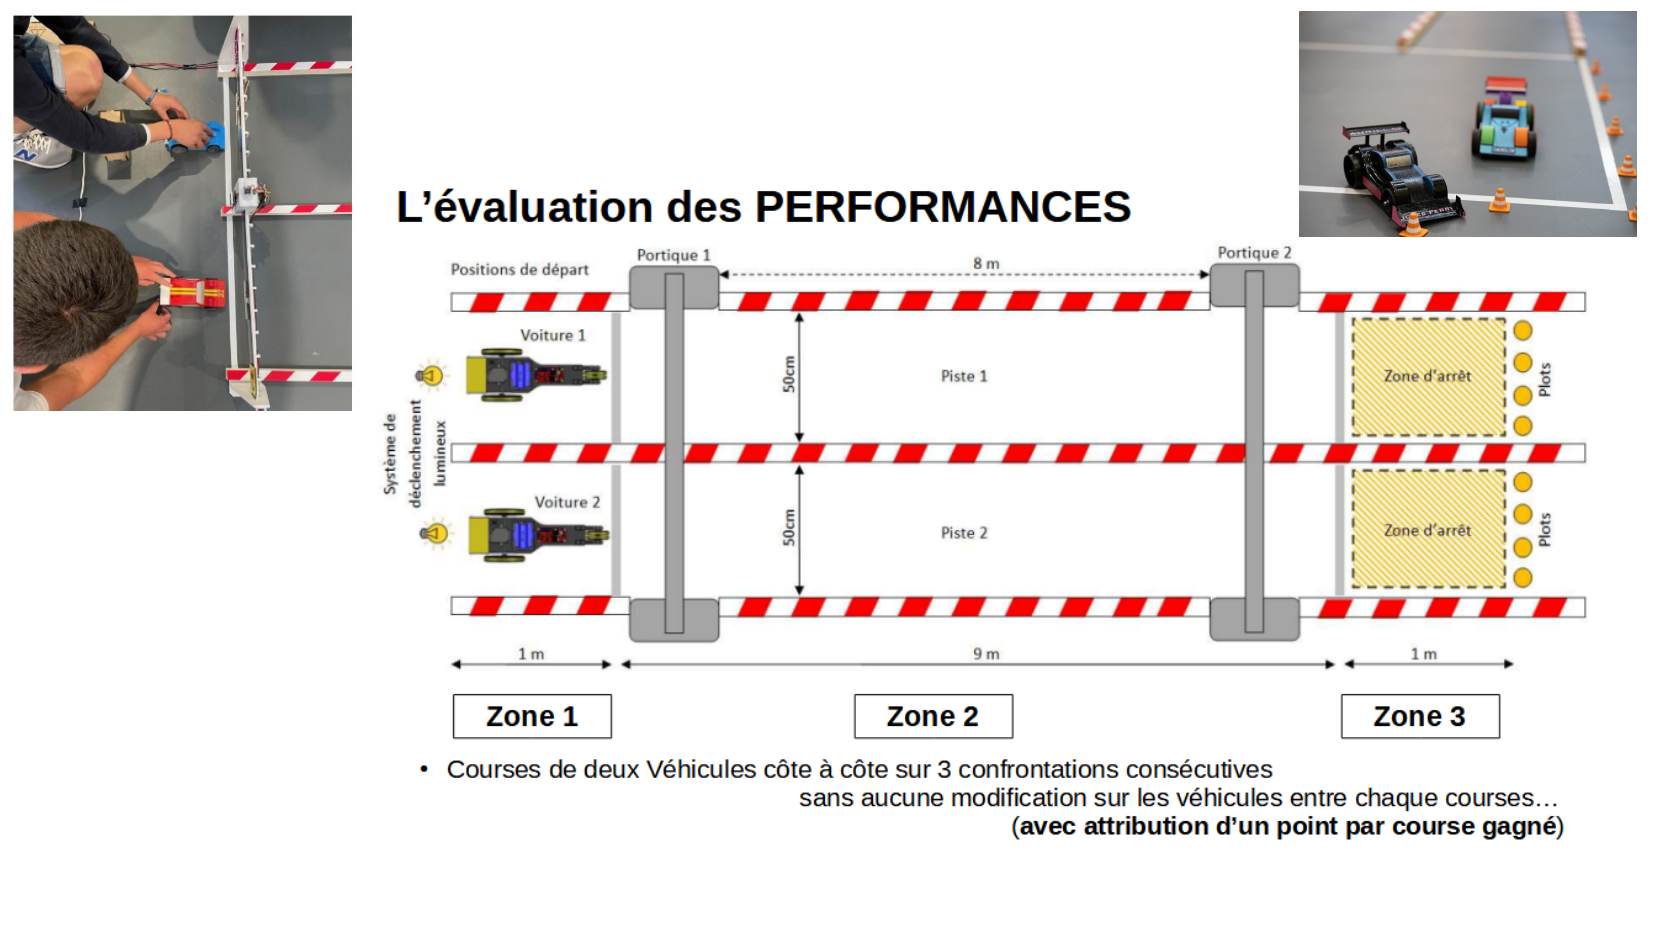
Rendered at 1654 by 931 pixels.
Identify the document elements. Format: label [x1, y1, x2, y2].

picture [363, 11, 1637, 863]
picture [9, 10, 355, 414]
